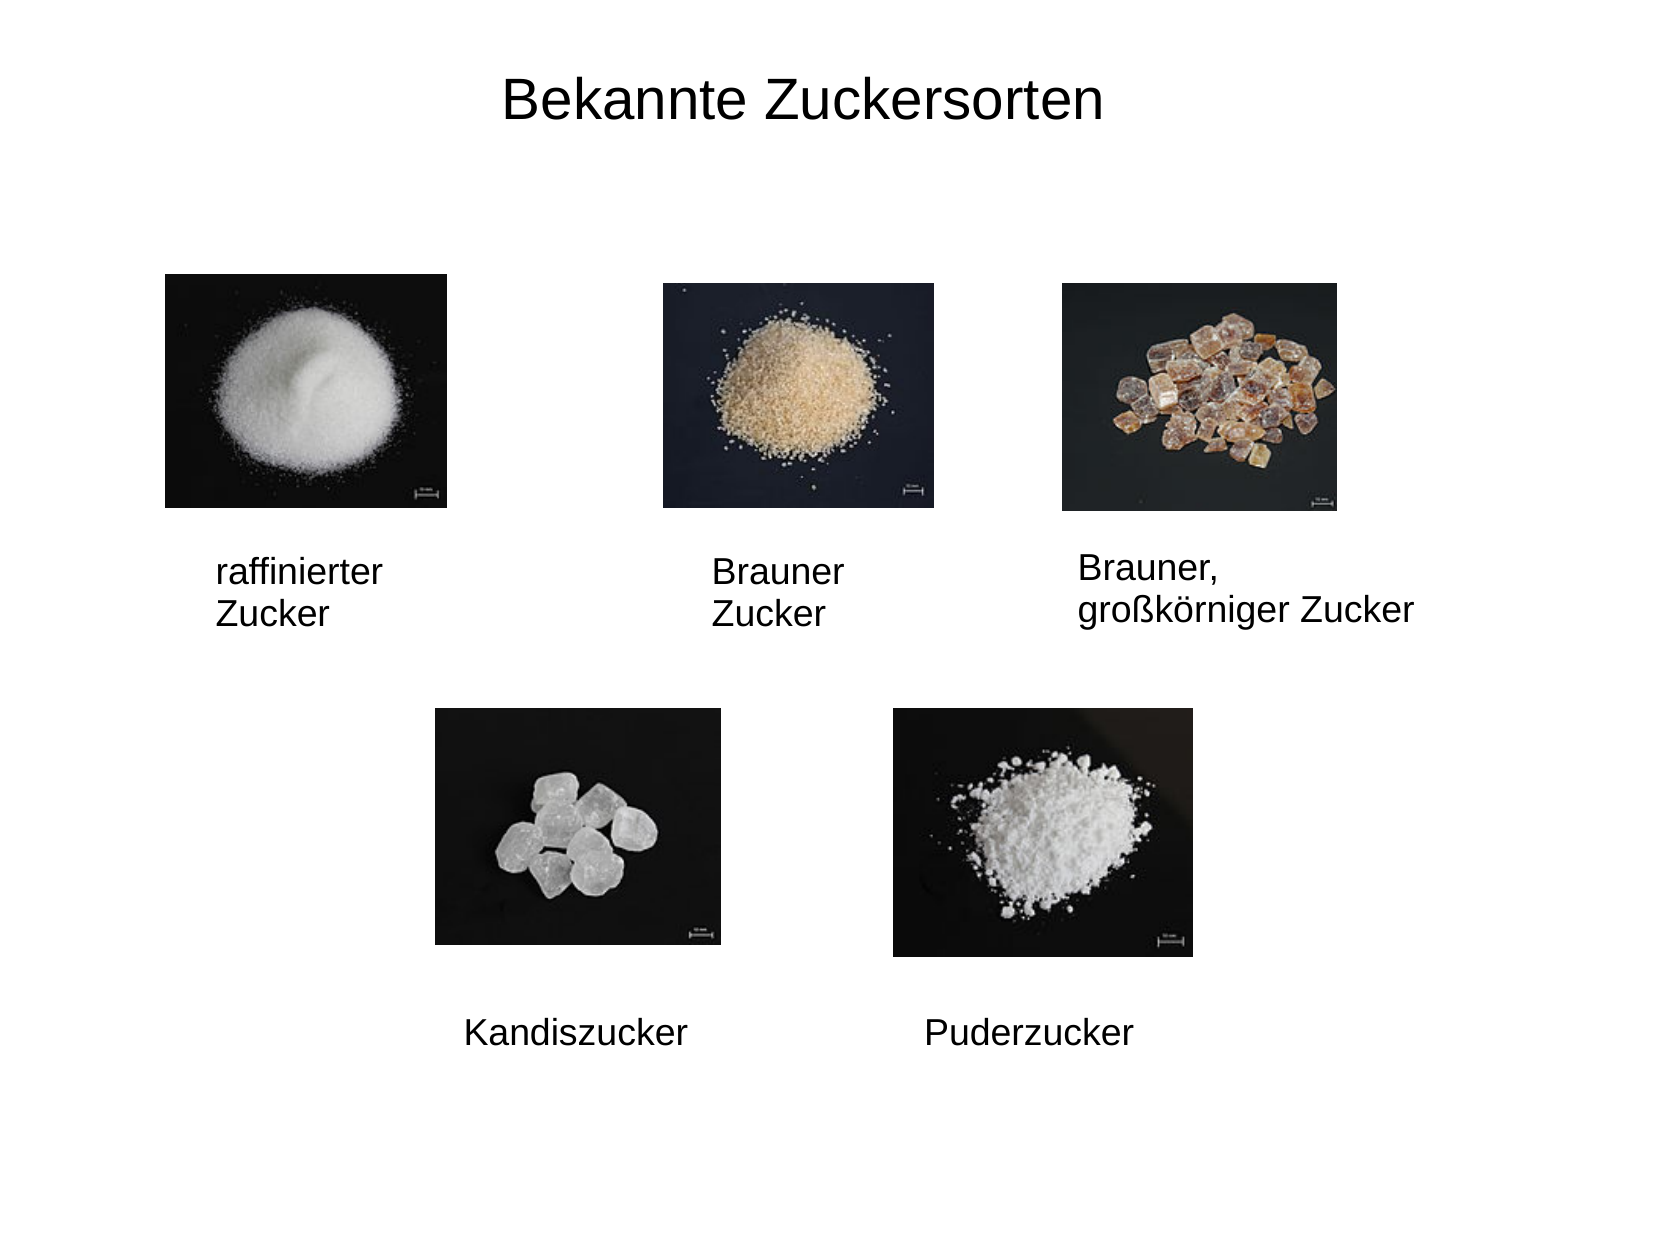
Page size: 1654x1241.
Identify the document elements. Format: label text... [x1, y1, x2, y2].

text_box raffinierter Zucker [200, 543, 438, 643]
picture [0, 0, 1654, 1241]
text_box Brauner Zucker [696, 543, 910, 643]
text_box Bekannte Zuckersorten [413, 59, 1170, 139]
text_box Brauner, großkörniger Zucker [1062, 538, 1441, 638]
text_box Puderzucker [909, 1003, 1205, 1061]
text_box Kandiszucker [448, 1003, 733, 1103]
